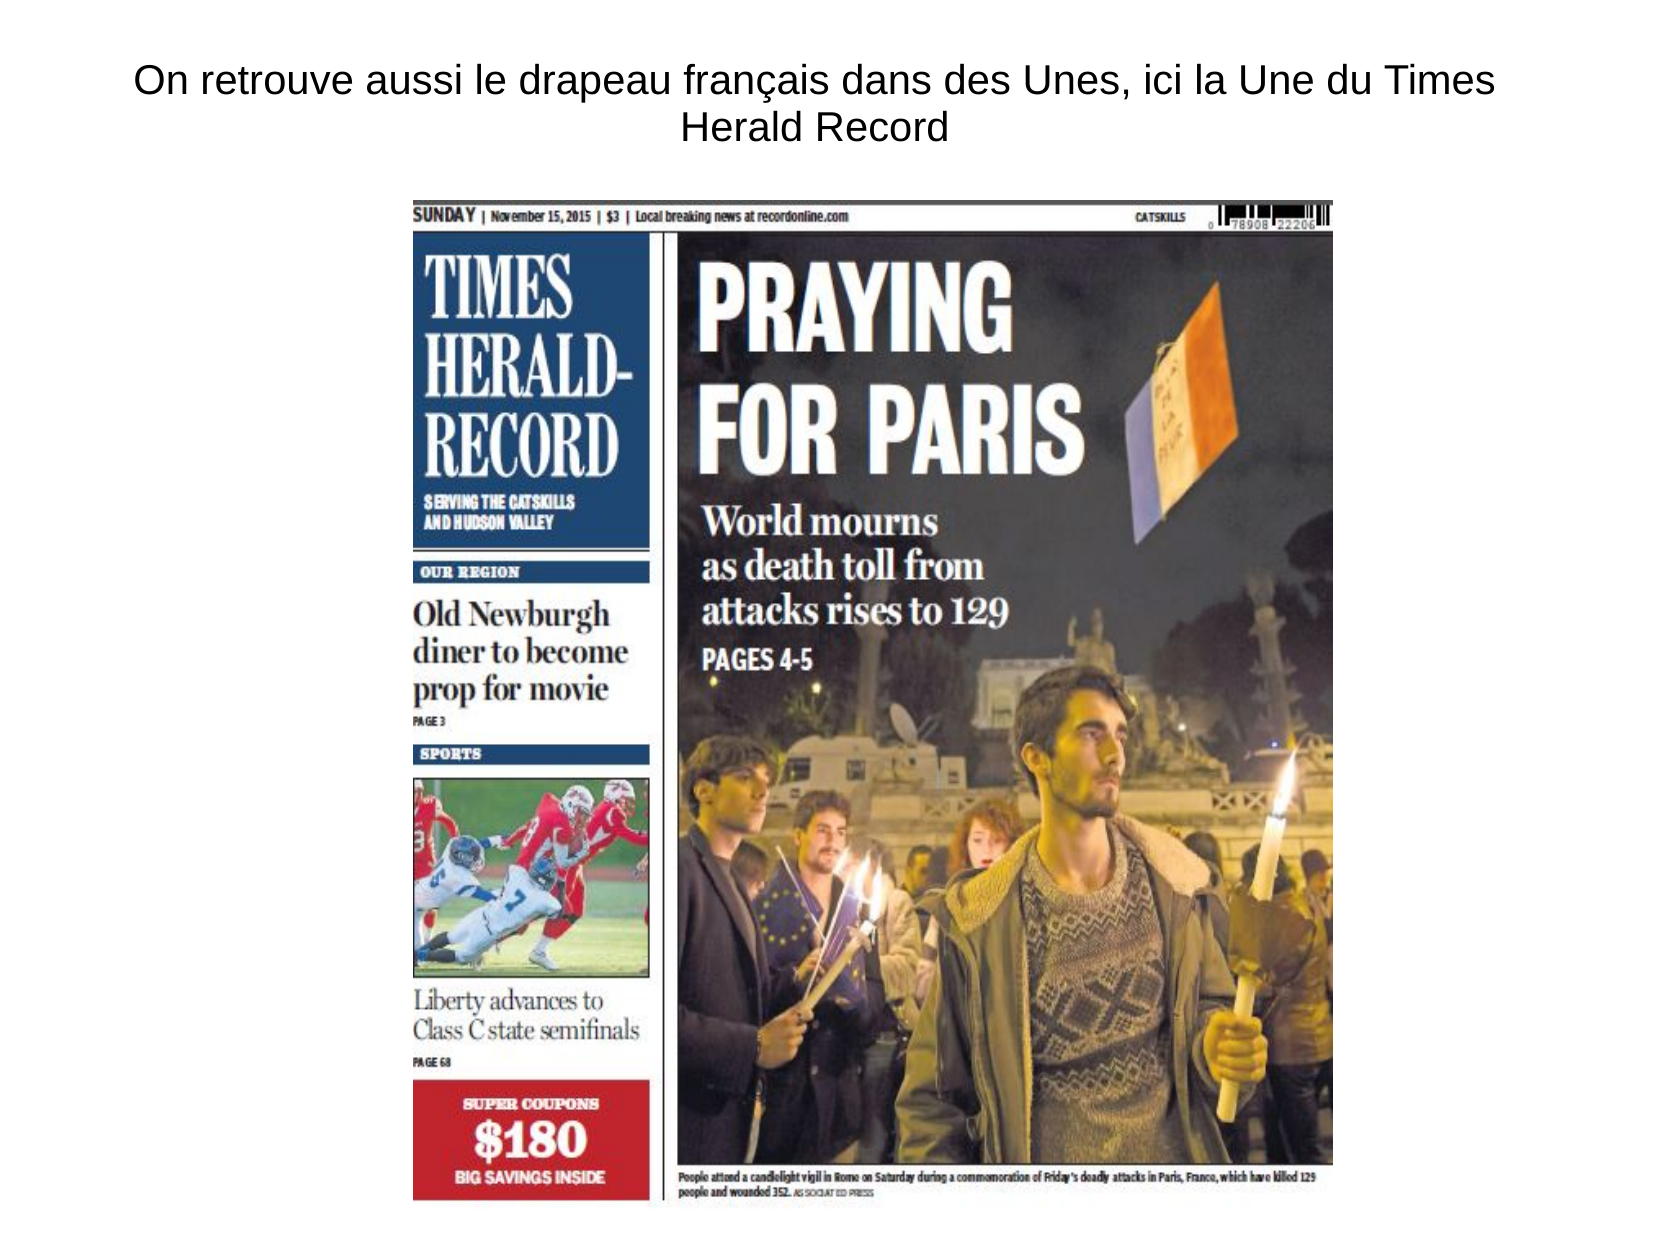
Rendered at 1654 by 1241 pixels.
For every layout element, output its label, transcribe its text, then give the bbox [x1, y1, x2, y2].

picture [413, 208, 1333, 1210]
title On retrouve aussi le drapeau français dans des Unes, ici la Une du Times Herald Record [70, 0, 1560, 208]
